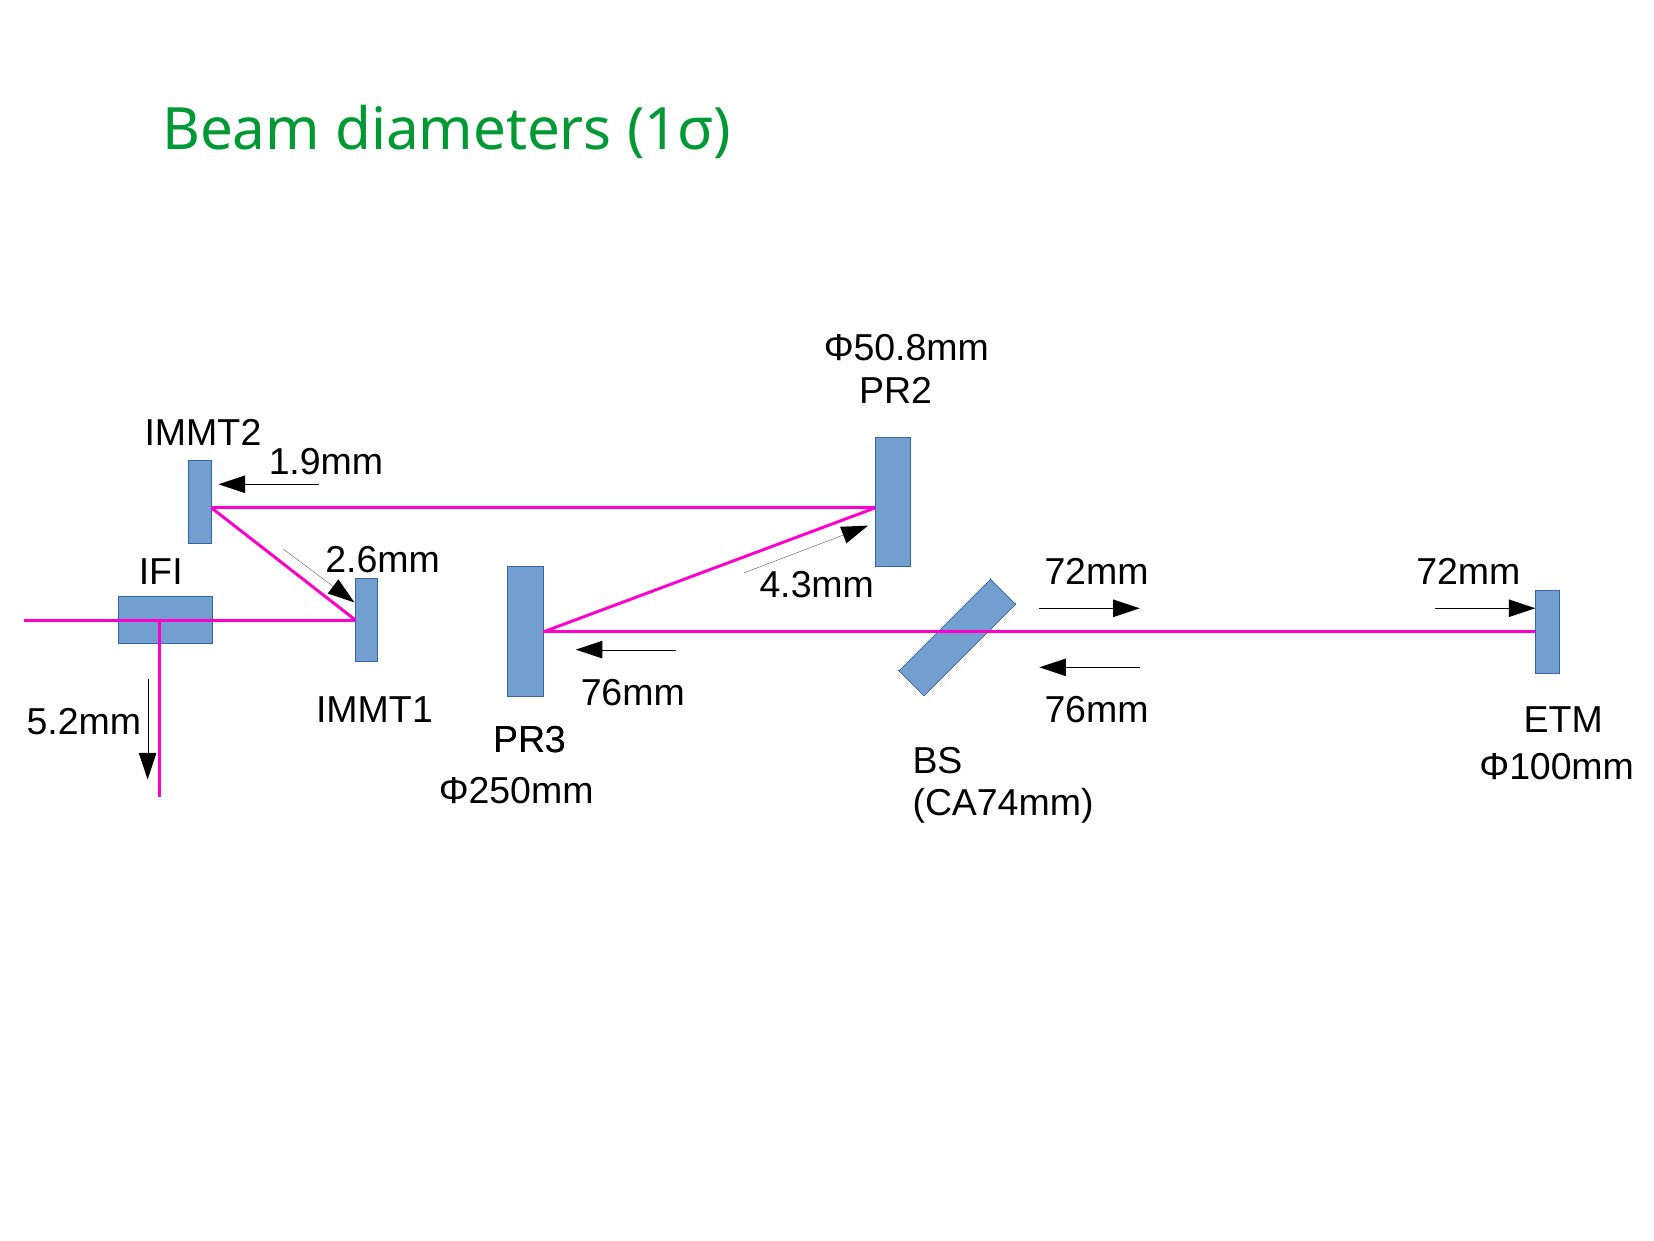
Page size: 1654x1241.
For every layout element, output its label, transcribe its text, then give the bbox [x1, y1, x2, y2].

text_box [939, 578, 1016, 630]
text_box 76mm [566, 663, 721, 721]
text_box [875, 437, 911, 567]
text_box 4.3mm [744, 555, 890, 613]
text_box [898, 633, 987, 696]
text_box 76mm [1029, 681, 1185, 739]
text_box 1.9mm [253, 433, 399, 491]
text_box BS (CA74mm) [897, 732, 1109, 832]
text_box IMMT1 [301, 681, 448, 739]
text_box PR3 [478, 710, 581, 761]
text_box Φ250mm [423, 761, 609, 819]
text_box 5.2mm [11, 693, 156, 751]
text_box [118, 622, 158, 644]
text_box [188, 461, 212, 544]
text_box Φ50.8mm [809, 318, 1034, 418]
text_box ETM [1508, 690, 1618, 738]
text_box 72mm [1029, 543, 1164, 601]
text_box [355, 589, 378, 662]
text_box 72mm [1401, 543, 1536, 601]
text_box IMMT2 [129, 403, 277, 461]
text_box Φ100mm [1464, 738, 1649, 796]
text_box Beam diameters (1σ) [147, 79, 810, 178]
text_box [118, 596, 213, 619]
text_box [1535, 590, 1560, 674]
text_box [507, 566, 544, 697]
text_box [161, 622, 213, 644]
text_box 2.6mm [310, 531, 455, 589]
text_box IFI [124, 543, 198, 601]
